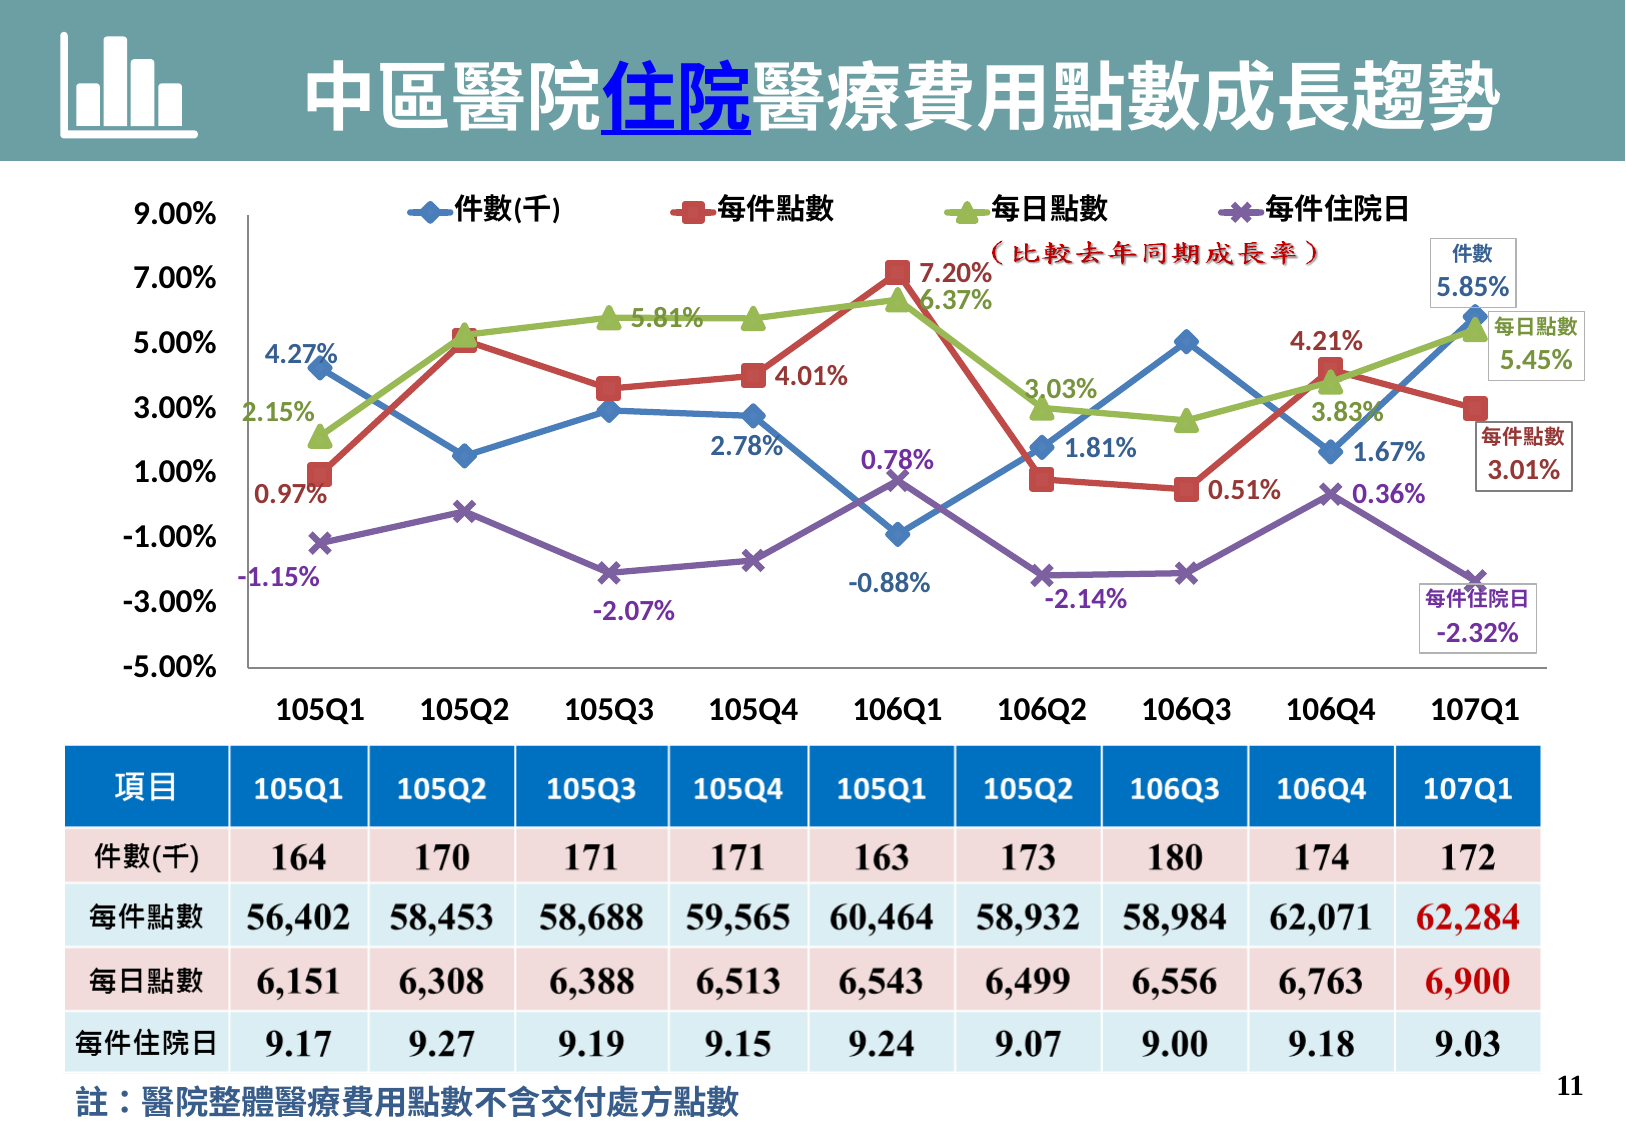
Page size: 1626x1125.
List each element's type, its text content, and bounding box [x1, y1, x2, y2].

text_box <編號> [1541, 1042, 1623, 1125]
text_box [103, 36, 128, 127]
text_box [60, 31, 198, 139]
text_box [158, 83, 182, 126]
title 中區醫院住院醫療費用點數成長趨勢 [221, 18, 1581, 170]
text_box [76, 83, 100, 126]
picture [82, 183, 1595, 733]
picture [0, 0, 1625, 161]
text_box [130, 59, 155, 127]
picture [63, 744, 1542, 1090]
text_box 註：醫院整體醫療費用點數不含交付處方點數 [60, 1073, 959, 1125]
